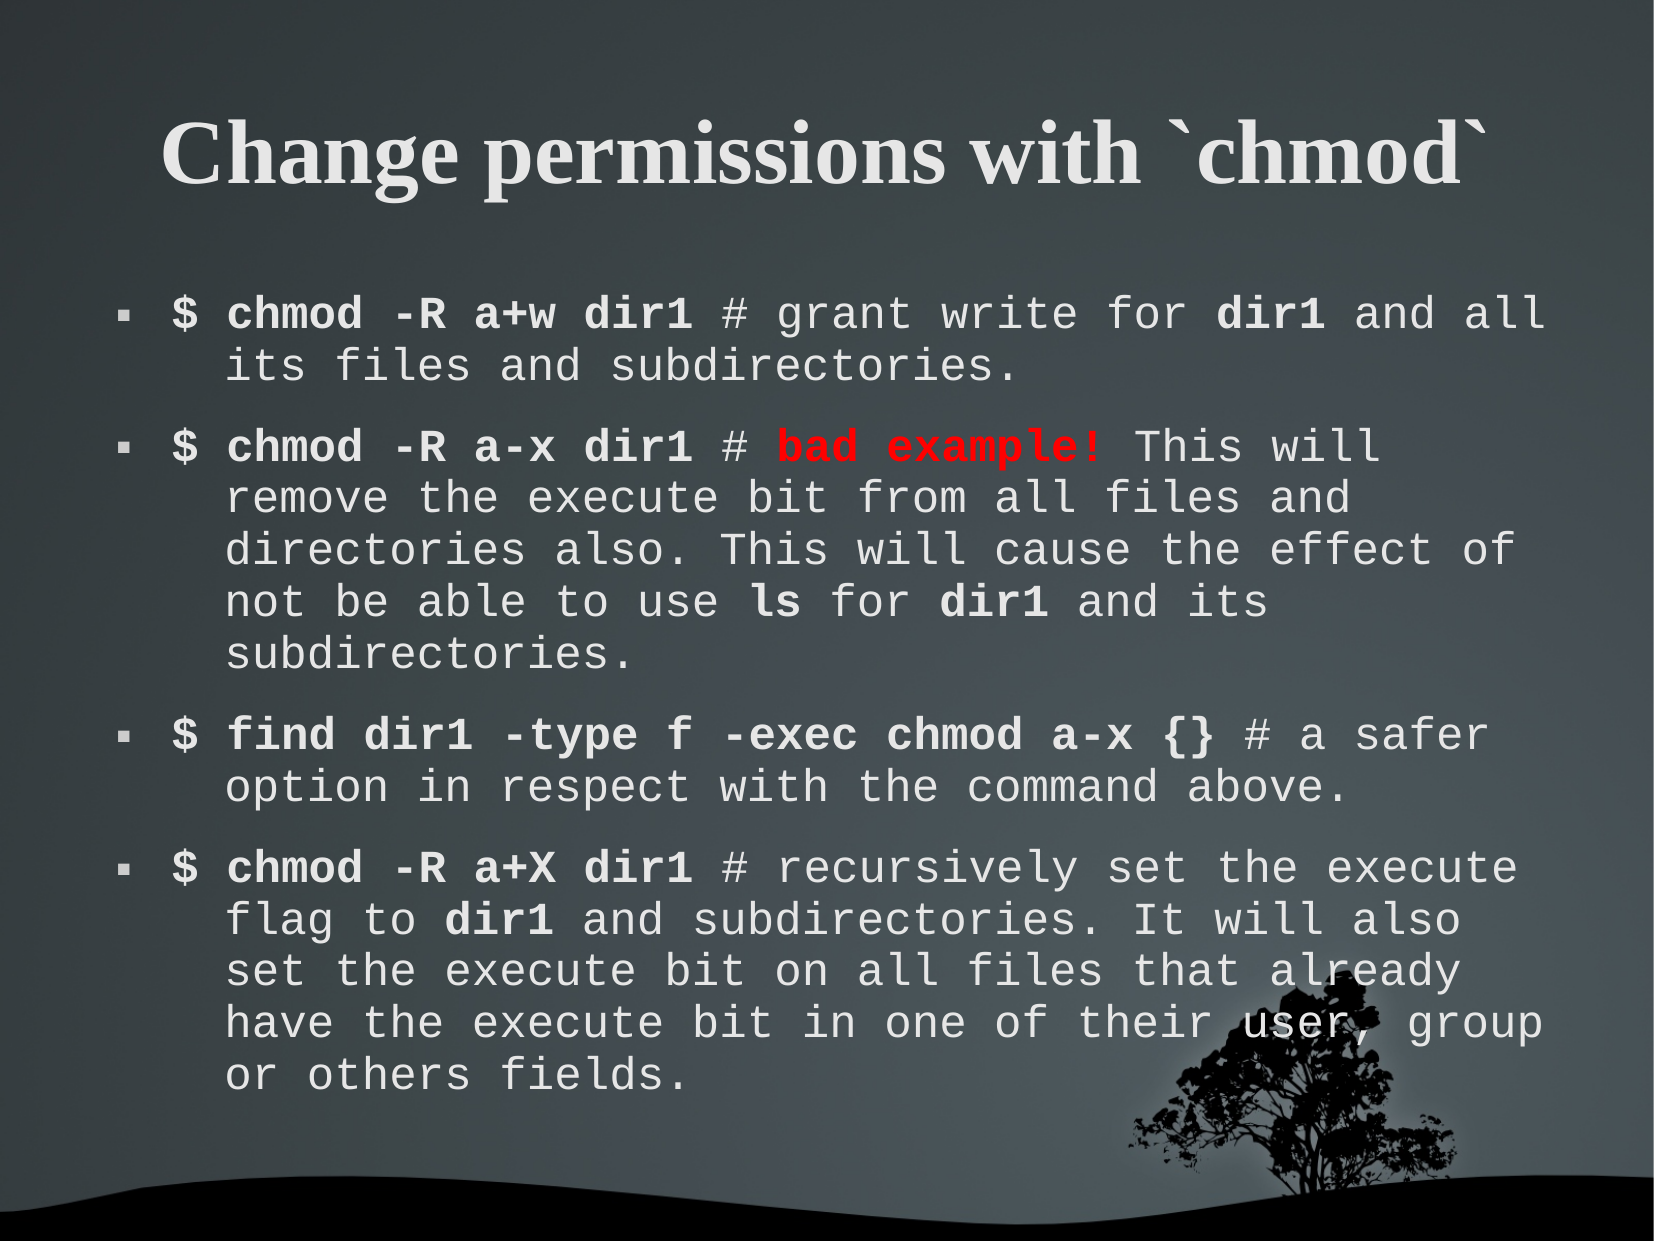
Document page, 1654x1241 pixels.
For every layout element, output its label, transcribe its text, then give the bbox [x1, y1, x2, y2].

picture [0, 0, 1654, 1241]
list $ chmod -R a+w dir1 # grant write for dir1 and all its files and subdirectories. $ chmod -R a-x dir1 # bad example! This will remove the execute bit from all files and directories also. This will cause the effect of not be able to use ls for dir1 and its subdirectories. $ find dir1 -type f -exec chmod a-x {} # a safer option in respect with the command above. $ chmod -R a+X dir1 # recursively set the execute flag to dir1 and subdirectories. It will also set the execute bit on all files that already have the execute bit in one of their user, group or others fields. [82, 290, 1571, 1169]
title Change permissions with `chmod` [82, 49, 1572, 257]
